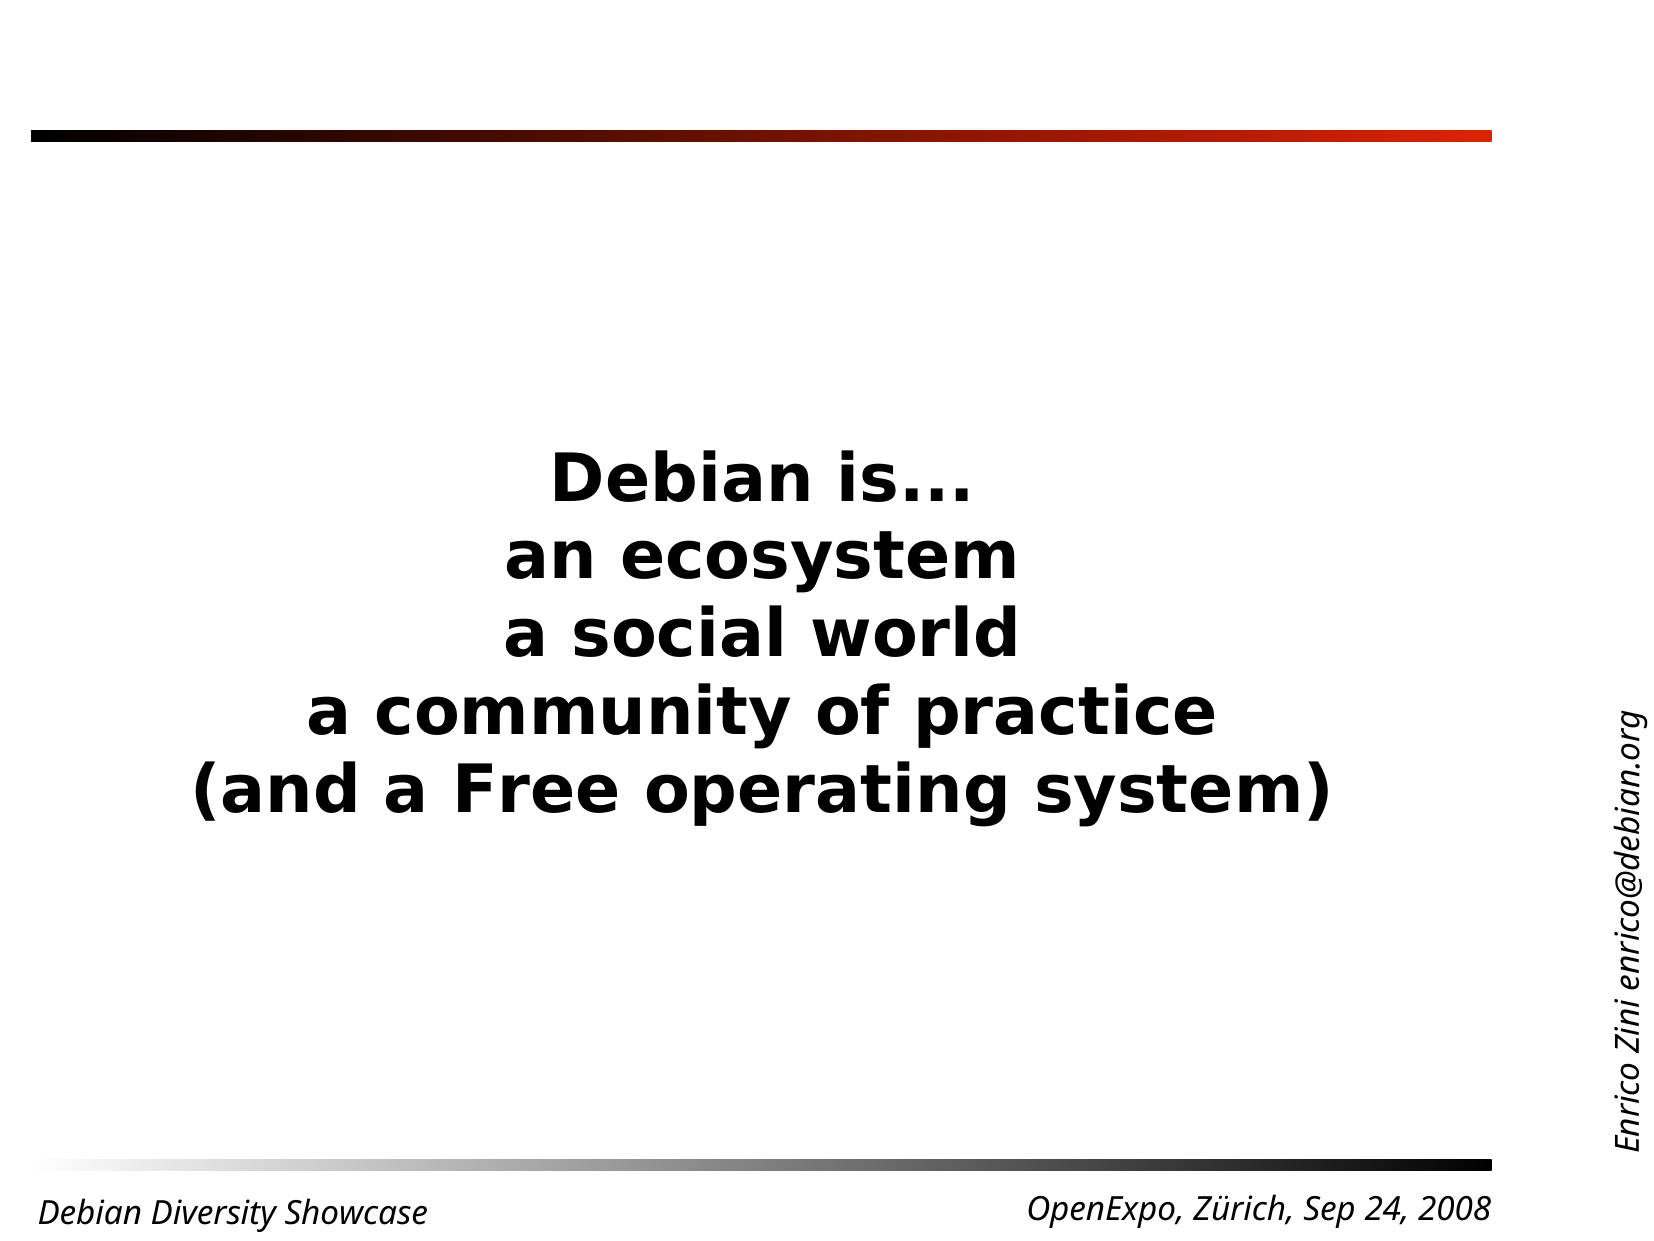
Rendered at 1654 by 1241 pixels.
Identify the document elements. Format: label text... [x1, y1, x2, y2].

text_box Debian is... an ecosystem a social world a community of practice (and a Free operating system) [30, 439, 1495, 906]
